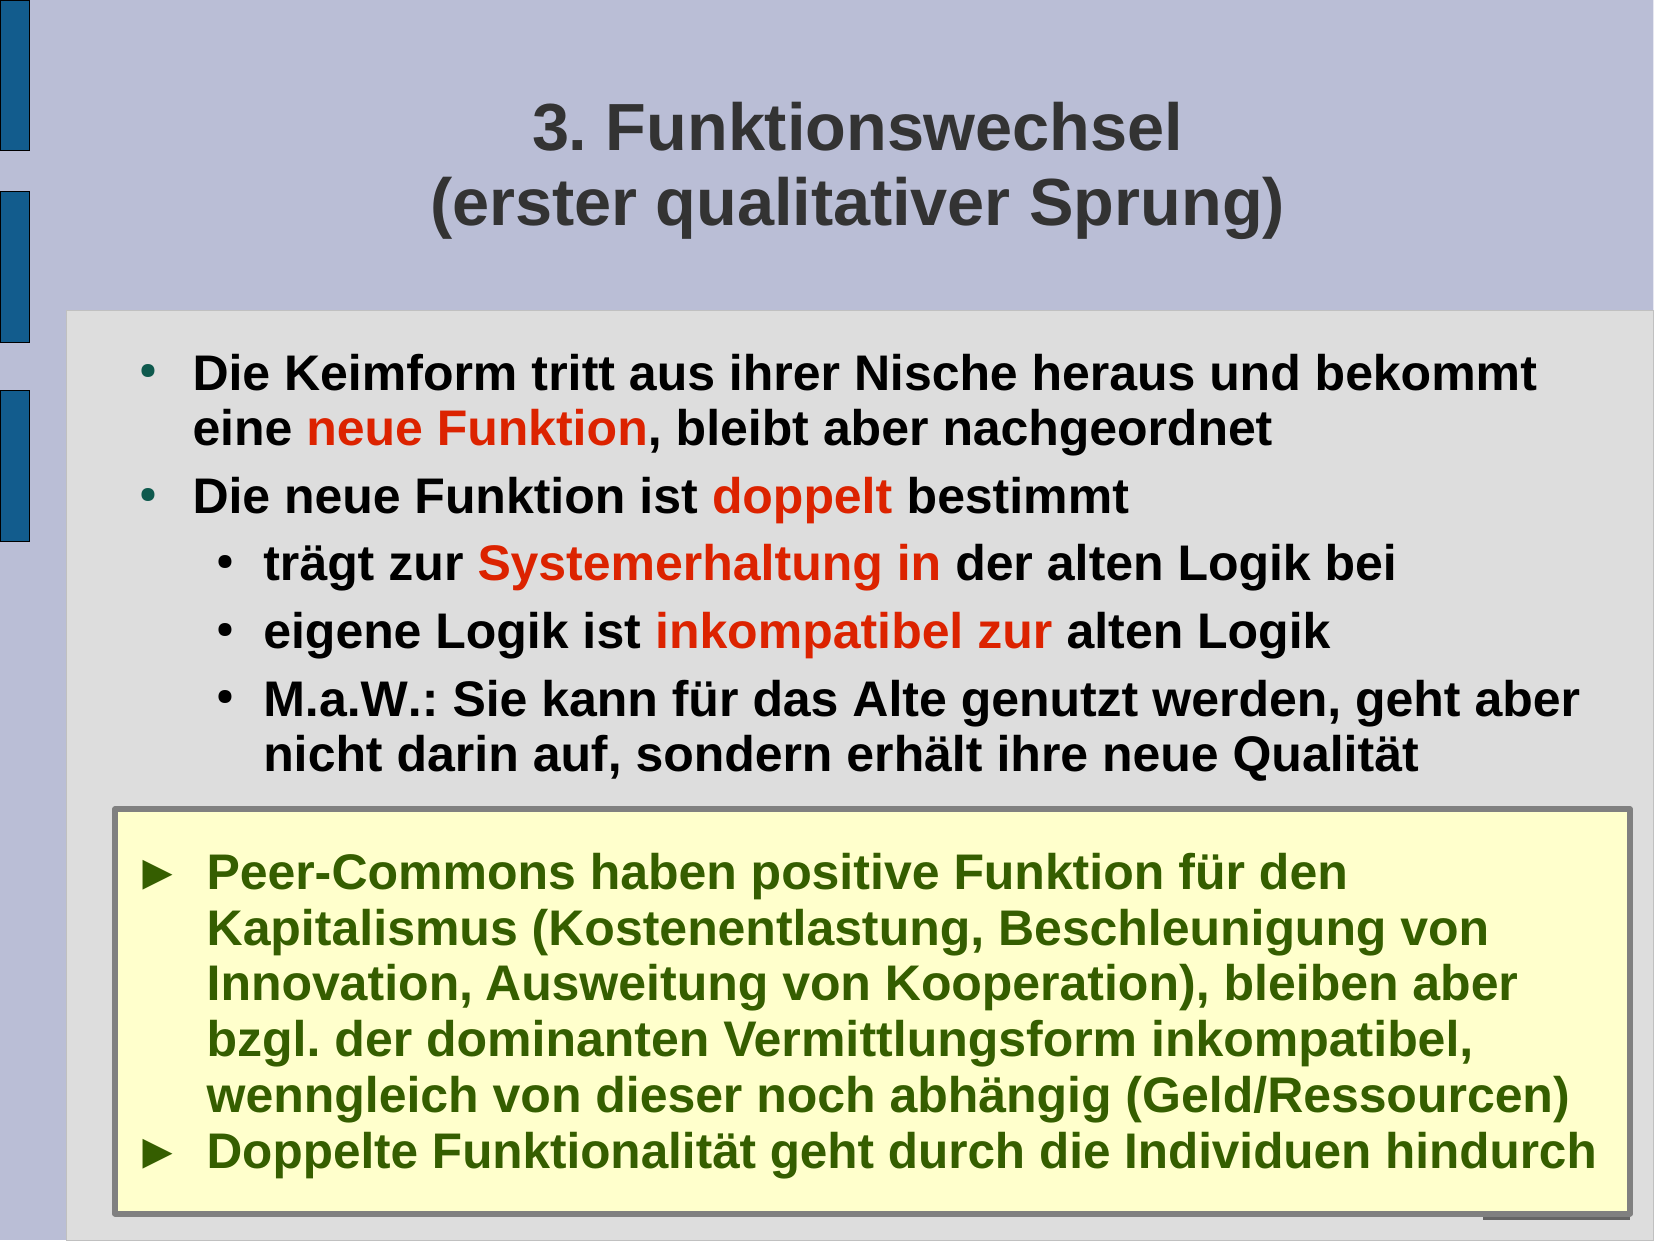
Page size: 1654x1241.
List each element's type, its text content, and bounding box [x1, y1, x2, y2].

picture [1483, 1214, 1630, 1220]
list Die Keimform tritt aus ihrer Nische heraus und bekommt eine neue Funktion, bleibt aber nachgeordnet Die neue Funktion ist doppelt bestimmt trägt zur Systemerhaltung in der alten Logik bei eigene Logik ist inkompatibel zur alten Logik M.a.W.: Sie kann für das Alte genutzt werden, geht aber nicht darin auf, sondern erhält ihre neue Qualität [121, 344, 1595, 809]
text_box ► Peer-Commons haben positive Funktion für den Kapitalismus (Kostenentlastung, Beschleunigung von Innovation, Ausweitung von Kooperation), bleiben aber bzgl. der dominanten Vermittlungsform inkompatibel, wenngleich von dieser noch abhängig (Geld/Ressourcen) ► Doppelte Funktionalität geht durch die Individuen hindurch [115, 809, 1630, 1214]
title 3. Funktionswechsel (erster qualitativer Sprung) [121, 61, 1595, 269]
